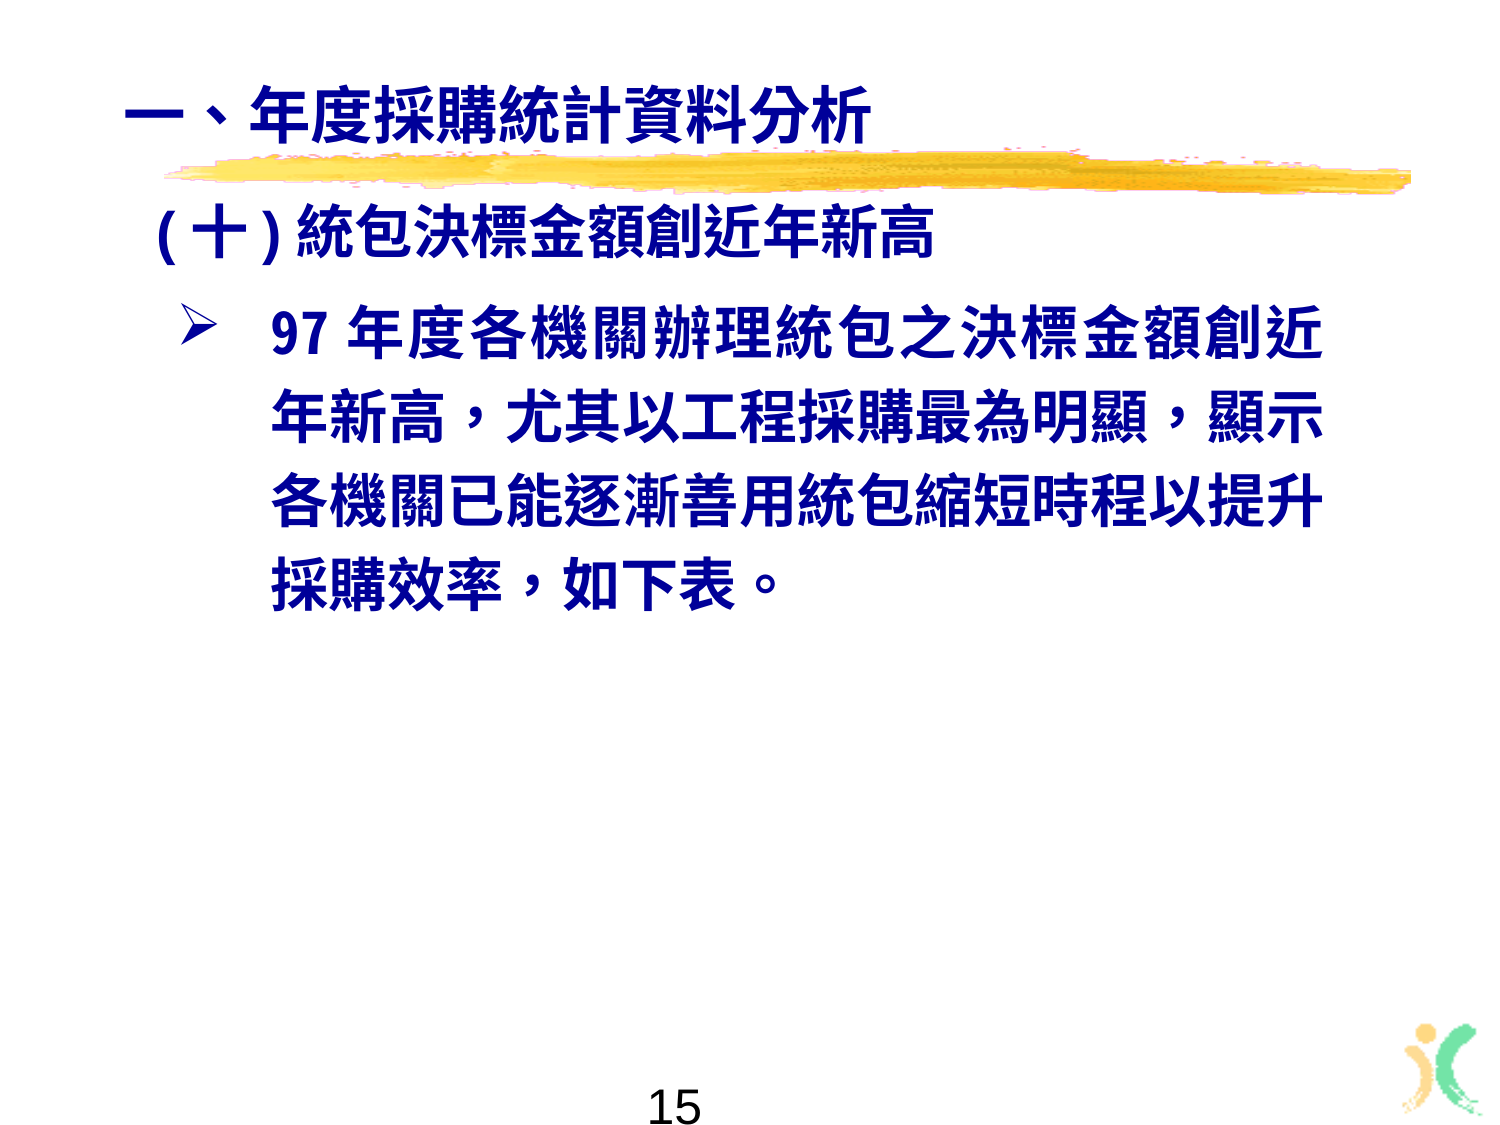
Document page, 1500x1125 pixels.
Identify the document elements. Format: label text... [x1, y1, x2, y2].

picture [164, 141, 1411, 205]
text_box 一、年度採購統計資料分析 [41, 68, 956, 159]
list 97年度各機關辦理統包之決標金額創近年新高，尤其以工程採購最為明顯，顯示各機關已能逐漸善用統包縮短時程以提升採購效率，如下表。 [160, 274, 1340, 767]
text_box (十)統包決標金額創近年新高 [126, 187, 968, 273]
